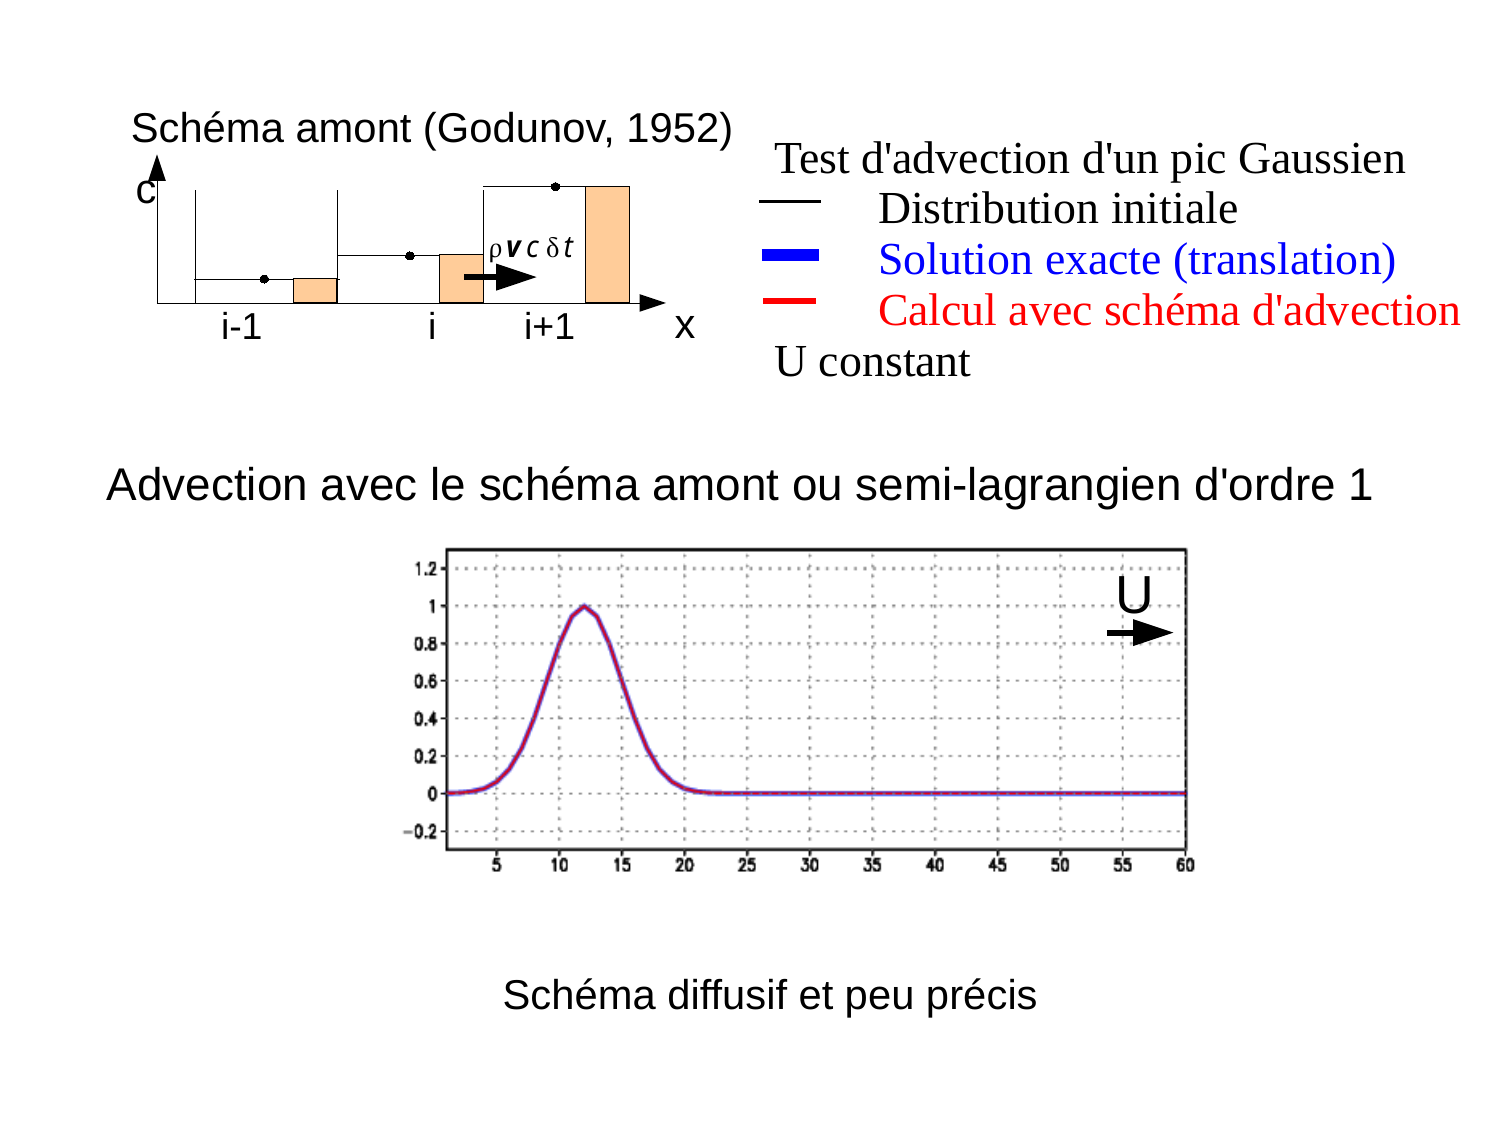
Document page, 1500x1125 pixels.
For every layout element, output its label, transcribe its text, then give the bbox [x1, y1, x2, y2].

picture [388, 533, 1209, 889]
text_box Test d'advection d'un pic Gaussien Distribution initiale Solution exacte (translation) Calcul avec schéma d'advection U constant [759, 125, 1473, 457]
text_box Schéma amont (Godunov, 1952) [116, 97, 749, 159]
text_box Schéma diffusif et peu précis [488, 963, 1053, 1026]
text_box c [135, 158, 148, 220]
text_box i [413, 298, 460, 356]
text_box [439, 254, 484, 303]
text_box U [1100, 557, 1210, 648]
chart [483, 221, 578, 268]
text_box x [674, 293, 688, 355]
text_box [405, 256, 415, 260]
text_box [293, 278, 337, 303]
text_box [585, 186, 630, 303]
text_box i+1 [509, 298, 625, 356]
text_box Advection avec le schéma amont ou semi-lagrangien d'ordre 1 [92, 451, 1365, 519]
text_box i-1 [206, 298, 296, 382]
text_box [259, 275, 269, 279]
